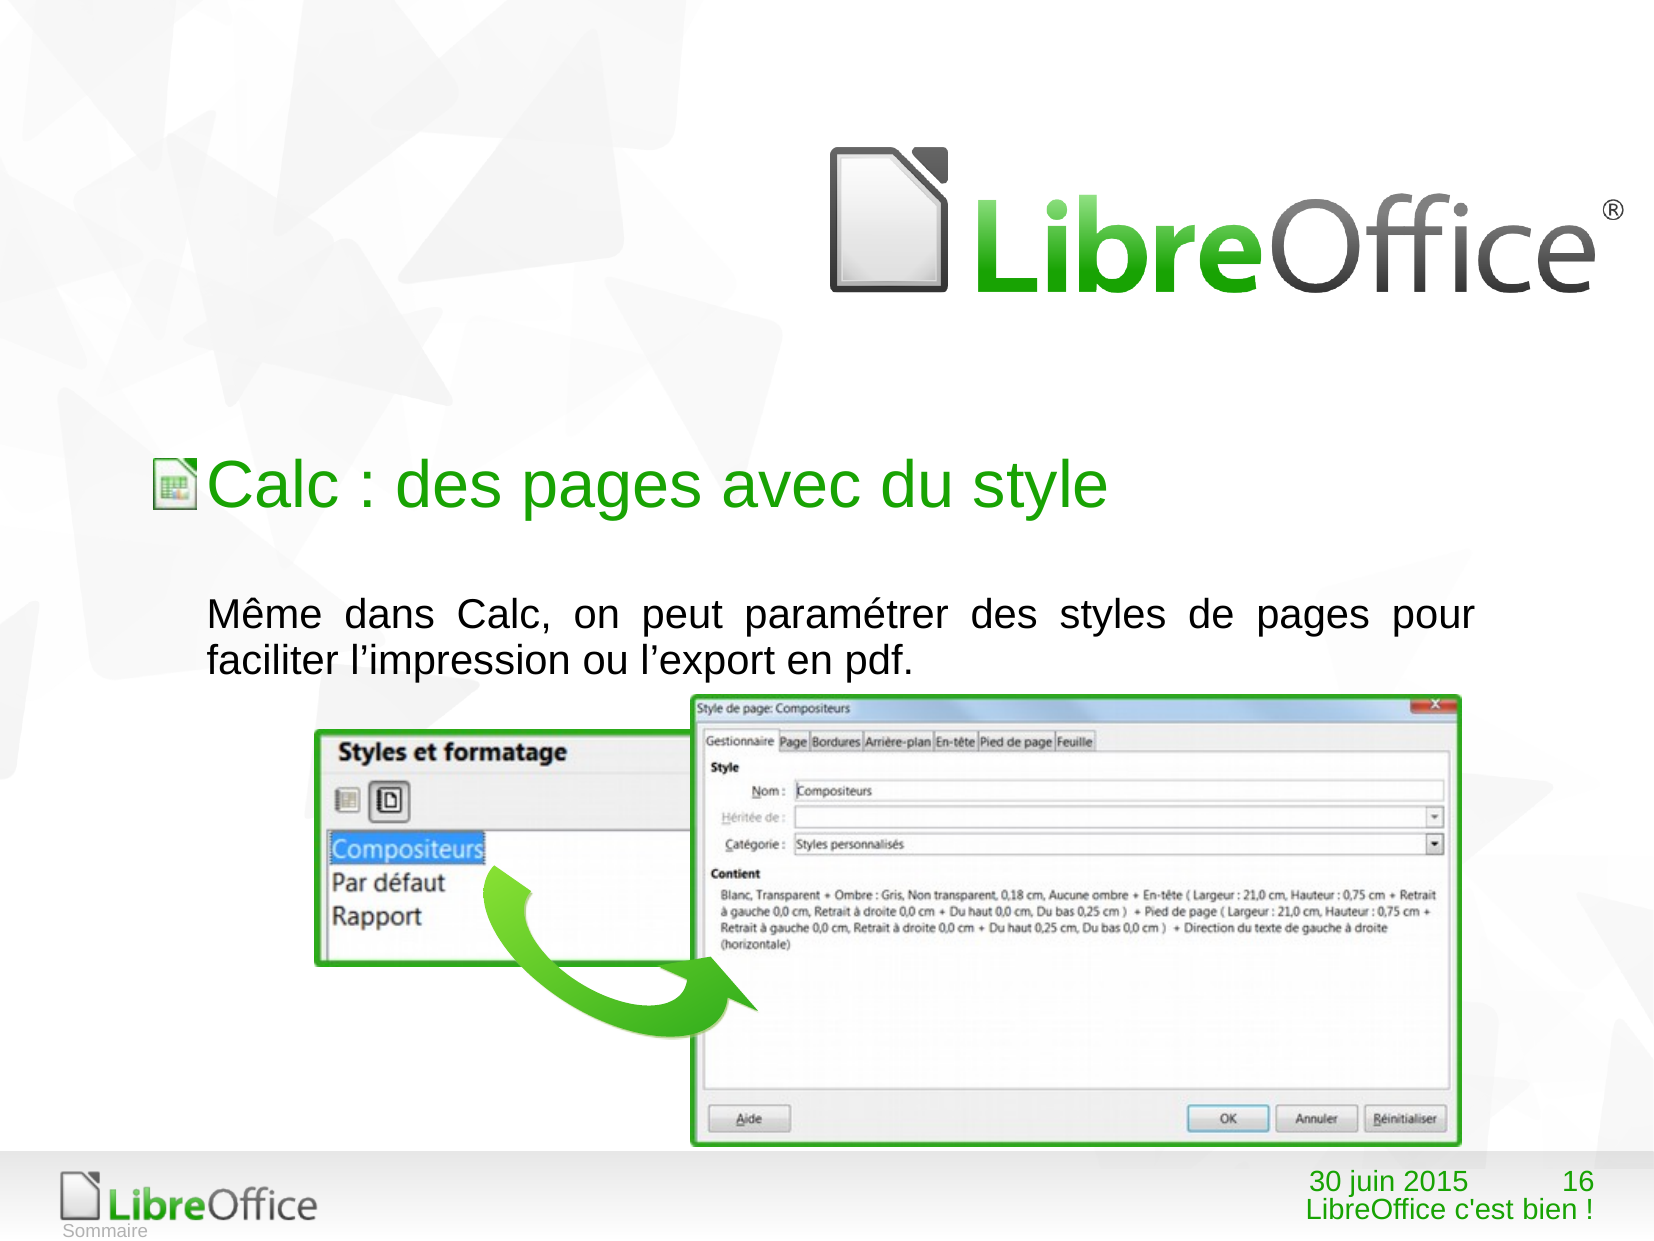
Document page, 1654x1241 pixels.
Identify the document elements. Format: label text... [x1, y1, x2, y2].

title Calc : des pages avec du style [206, 395, 1477, 573]
text_box [483, 865, 759, 1037]
picture [0, 0, 1654, 1169]
list Même dans Calc, on peut paramétrer des styles de pages pour faciliter l’impression ou l’export en pdf. [206, 590, 1477, 695]
picture [41, 1152, 337, 1240]
